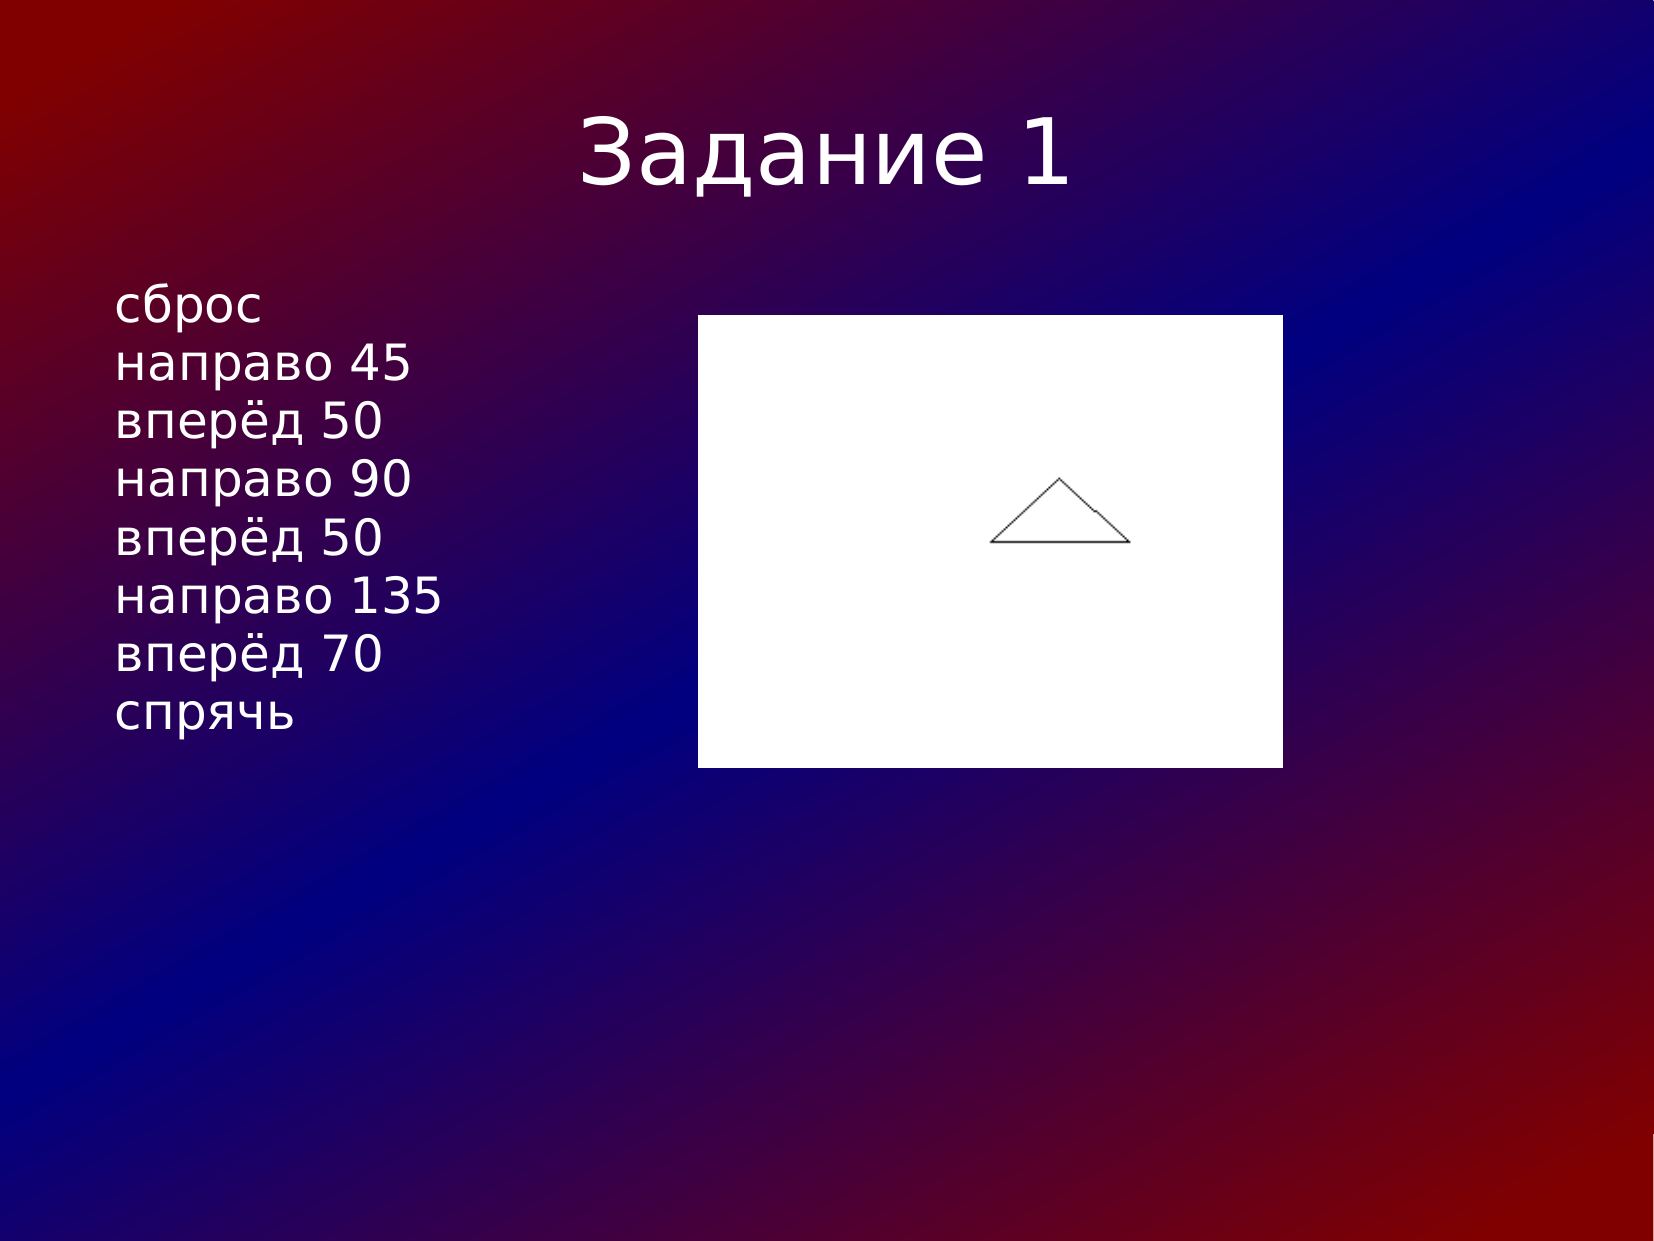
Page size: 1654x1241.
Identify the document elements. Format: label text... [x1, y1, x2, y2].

picture [698, 315, 1283, 768]
text_box сброс направо 45 вперёд 50 направо 90 вперёд 50 направо 135 вперёд 70 спрячь [100, 268, 602, 749]
title Задание 1 [82, 49, 1571, 257]
